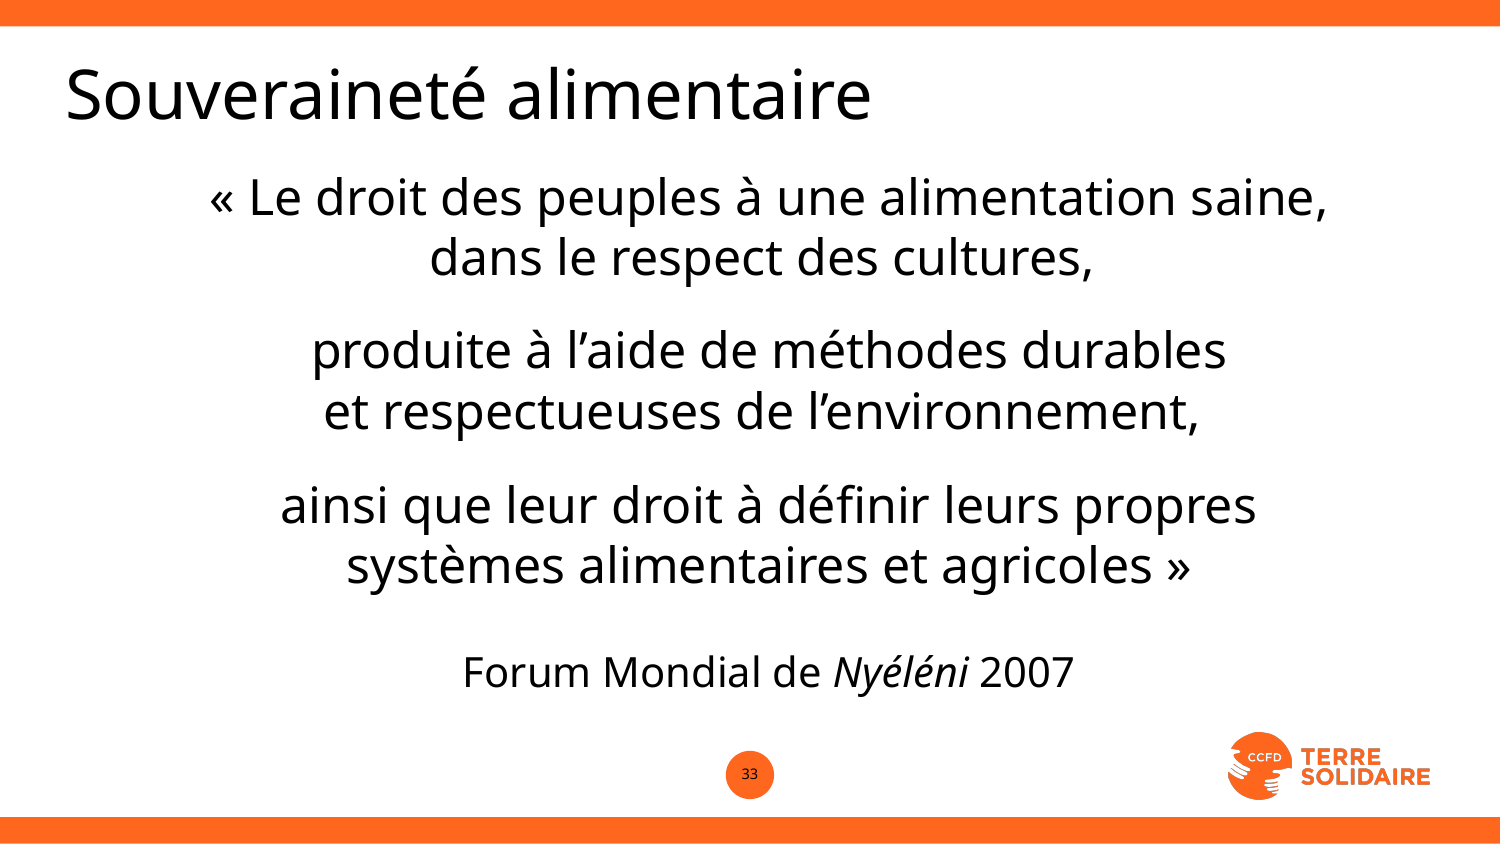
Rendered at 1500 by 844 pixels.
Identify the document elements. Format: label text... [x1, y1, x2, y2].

picture [1228, 732, 1430, 800]
title Souveraineté alimentaire [50, 53, 1410, 134]
text_box « Le droit des peuples à une alimentation saine, dans le respect des cultures, produite à l’aide de méthodes durables et respectueuses de l’environnement, ainsi que leur droit à définir leurs propres systèmes alimentaires et agricoles » Forum Mondial de Nyéléni 2007 [182, 163, 1355, 728]
